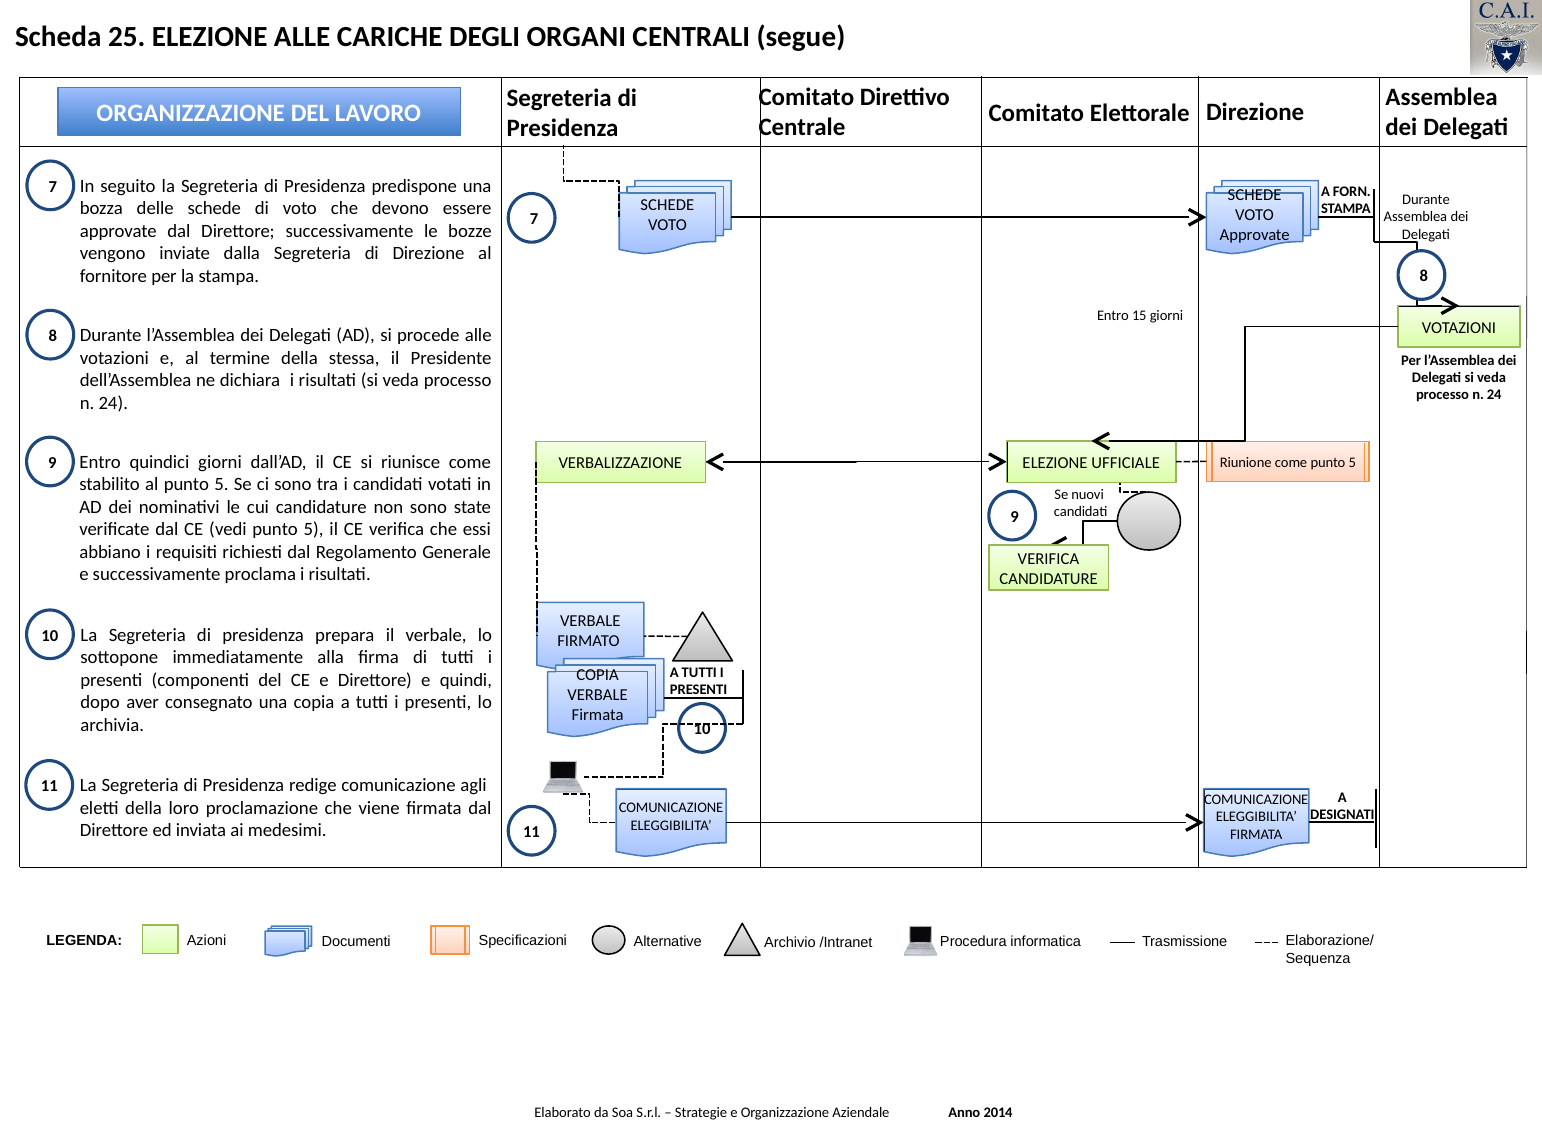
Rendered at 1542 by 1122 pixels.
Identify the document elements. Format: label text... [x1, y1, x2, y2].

text_box 10 [26, 609, 74, 659]
text_box Elaborato da Soa S.r.l. – Strategie e Organizzazione Aziendale Anno 2014 [2, 1096, 1542, 1122]
text_box SCHEDE VOTO Approvate [1206, 180, 1319, 254]
text_box [594, 925, 618, 955]
text_box 9 [988, 491, 1036, 540]
text_box 7 [508, 193, 556, 243]
text_box In seguito la Segreteria di Presidenza predispone una bozza delle schede di voto che devono essere approvate dal Direttore; successivamente le bozze vengono inviate dalla Segreteria di Direzione al fornitore per la stampa. [64, 166, 506, 294]
text_box Direzione [1200, 76, 1379, 144]
text_box VOTAZIONI [1398, 305, 1521, 342]
text_box Se nuovi candidati [996, 477, 1166, 527]
text_box [676, 612, 729, 655]
text_box Procedura informatica [925, 924, 1108, 957]
text_box Assemblea dei Delegati [1379, 76, 1527, 144]
text_box 10 [678, 703, 726, 753]
text_box A TUTTI I PRESENTI [607, 655, 790, 706]
text_box COPIA VERBALE Firmata [547, 658, 664, 737]
text_box Entro quindici giorni dall’AD, il CE si riunisce come stabilito al punto 5. Se ci sono tra i candidati votati in AD dei nominativi le cui candidature non sono state verificate dal CE (vedi punto 5), il CE verifica che essi abbiano i requisiti richiesti dal Regolamento Generale e successivamente proclama i risultati. [64, 442, 506, 593]
text_box A DESIGNATI [1251, 780, 1434, 831]
text_box Durante Assemblea dei Delegati [1375, 182, 1497, 250]
text_box Riunione come punto 5 [1213, 441, 1370, 482]
text_box VERBALE FIRMATO [536, 602, 644, 669]
text_box Specificazioni [463, 923, 594, 957]
text_box Documenti [306, 924, 437, 957]
text_box [142, 925, 172, 954]
text_box Alternative [618, 924, 749, 957]
picture [1470, 0, 1542, 75]
text_box Entro 15 giorni [1055, 298, 1225, 331]
text_box Segreteria di Presidenza [500, 78, 753, 146]
text_box ELEZIONE UFFICIALE [1006, 441, 1177, 483]
text_box Scheda 25. ELEZIONE ALLE CARICHE DEGLI ORGANI CENTRALI (segue) [0, 0, 1470, 74]
text_box 7 [26, 161, 74, 210]
text_box Per l’Assemblea dei Delegati si veda processo n. 24 [1374, 342, 1542, 411]
text_box [724, 923, 761, 956]
text_box A FORN. STAMPA [1254, 174, 1437, 224]
text_box LEGENDA: [31, 923, 139, 956]
text_box 8 [1398, 250, 1445, 300]
text_box 9 [26, 437, 74, 486]
text_box COMUNICAZIONE ELEGGIBILITA’ FIRMATA [1203, 788, 1309, 857]
text_box SCHEDE VOTO [619, 180, 732, 254]
text_box La Segreteria di presidenza prepara il verbale, lo sottopone immediatamente alla firma di tutti i presenti (componenti del CE e Direttore) e quindi, dopo aver consegnato una copia a tutti i presenti, lo archivia. [65, 615, 507, 743]
picture [542, 760, 584, 794]
text_box Trasmissione [1127, 924, 1257, 957]
text_box VERBALIZZAZIONE [535, 441, 706, 483]
text_box Azioni [172, 923, 273, 956]
text_box [431, 925, 470, 955]
text_box 11 [25, 760, 73, 810]
text_box [1117, 492, 1181, 551]
text_box 8 [26, 310, 74, 359]
text_box Elaborazione/Sequenza [1270, 923, 1445, 974]
text_box 11 [508, 806, 556, 856]
text_box COMUNICAZIONE ELEGGIBILITA’ [616, 788, 727, 857]
text_box La Segreteria di Presidenza redige comunicazione agli eletti della loro proclamazione che viene firmata dal Direttore ed inviata ai medesimi. [64, 765, 506, 849]
text_box Archivio /Intranet [749, 925, 990, 958]
text_box Durante Assemblea dei Delegati [1355, 224, 1416, 250]
picture [903, 925, 925, 957]
text_box Comitato Elettorale [982, 77, 1198, 145]
text_box VERIFICA CANDIDATURE [988, 545, 1109, 591]
text_box [265, 926, 312, 956]
text_box ORGANIZZAZIONE DEL LAVORO [57, 87, 461, 136]
text_box Comitato Direttivo Centrale [752, 77, 982, 145]
text_box Durante l’Assemblea dei Delegati (AD), si procede alle votazioni e, al termine della stessa, il Presidente dell’Assemblea ne dichiara i risultati (si veda processo n. 24). [64, 315, 506, 421]
